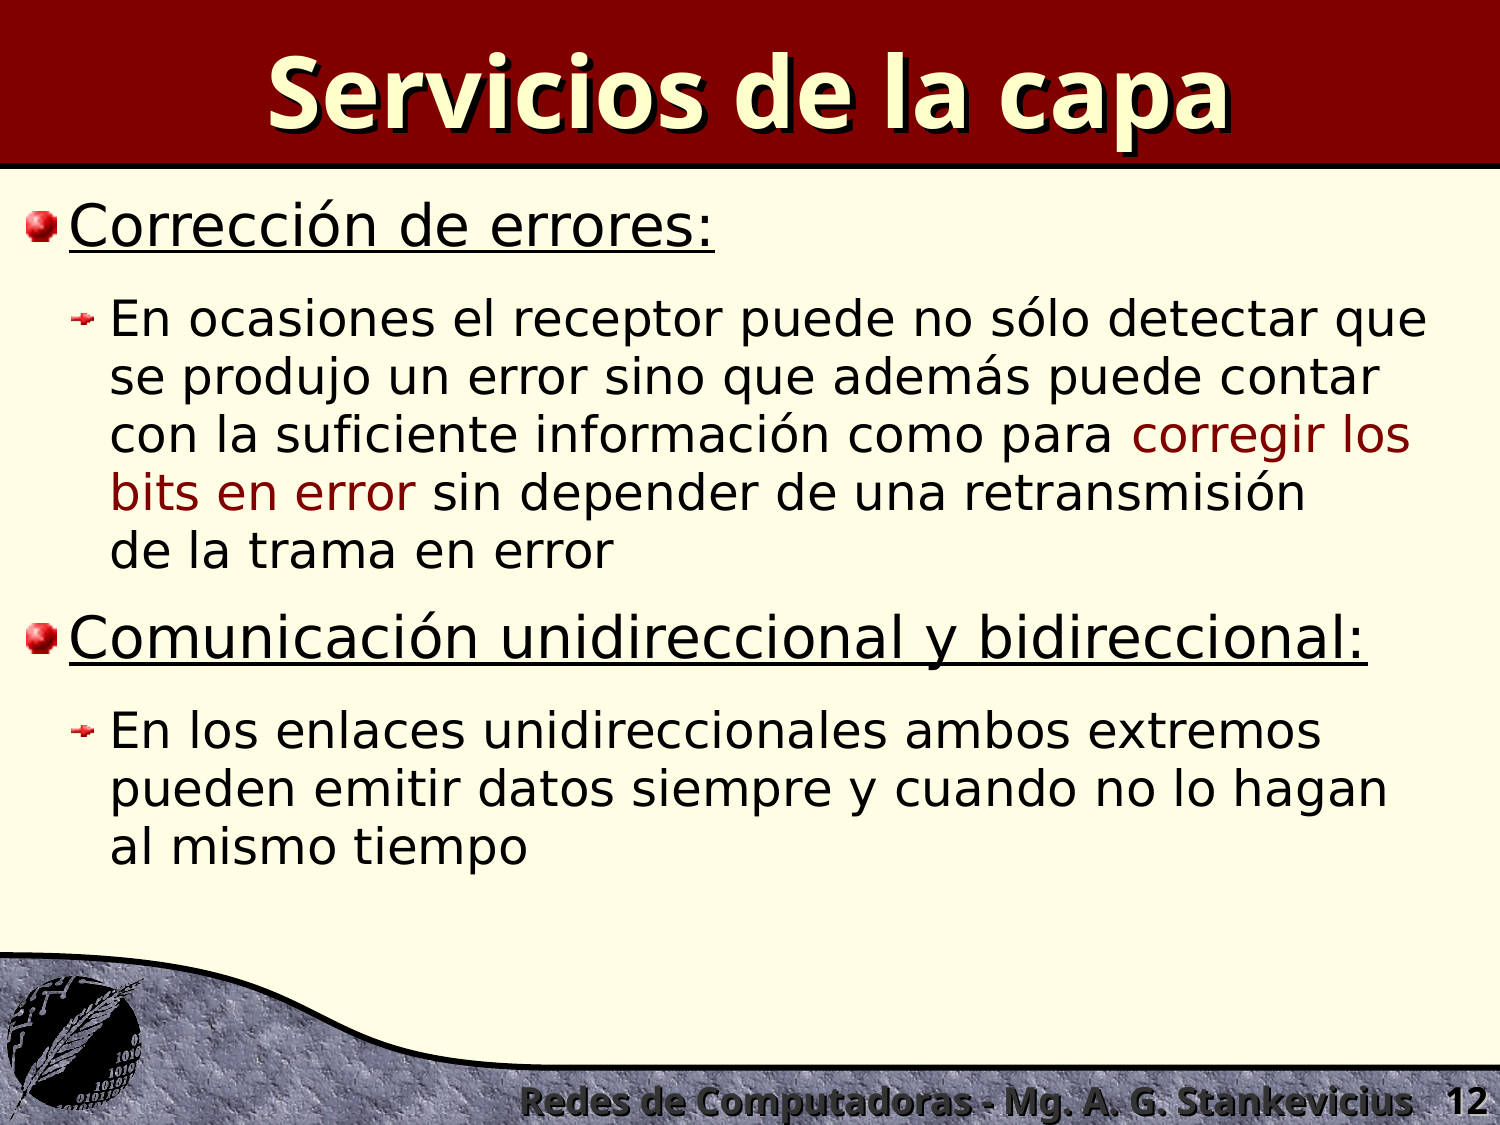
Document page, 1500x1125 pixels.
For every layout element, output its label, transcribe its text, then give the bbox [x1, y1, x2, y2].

title Servicios de la capa [15, 5, 1485, 160]
picture [790, 1100, 795, 1110]
picture [0, 959, 1500, 1125]
list Corrección de errores: En ocasiones el receptor puede no sólo detectar que se produjo un error sino que además puede contar con la suficiente información como para corregir los bits en error sin depender de una retransmisión de la trama en error Comunicación unidireccional y bidireccional: En los enlaces unidireccionales ambos extremos pueden emitir datos siempre y cuando no lo hagan al mismo tiempo [11, 192, 1486, 921]
picture [1047, 1100, 1054, 1110]
